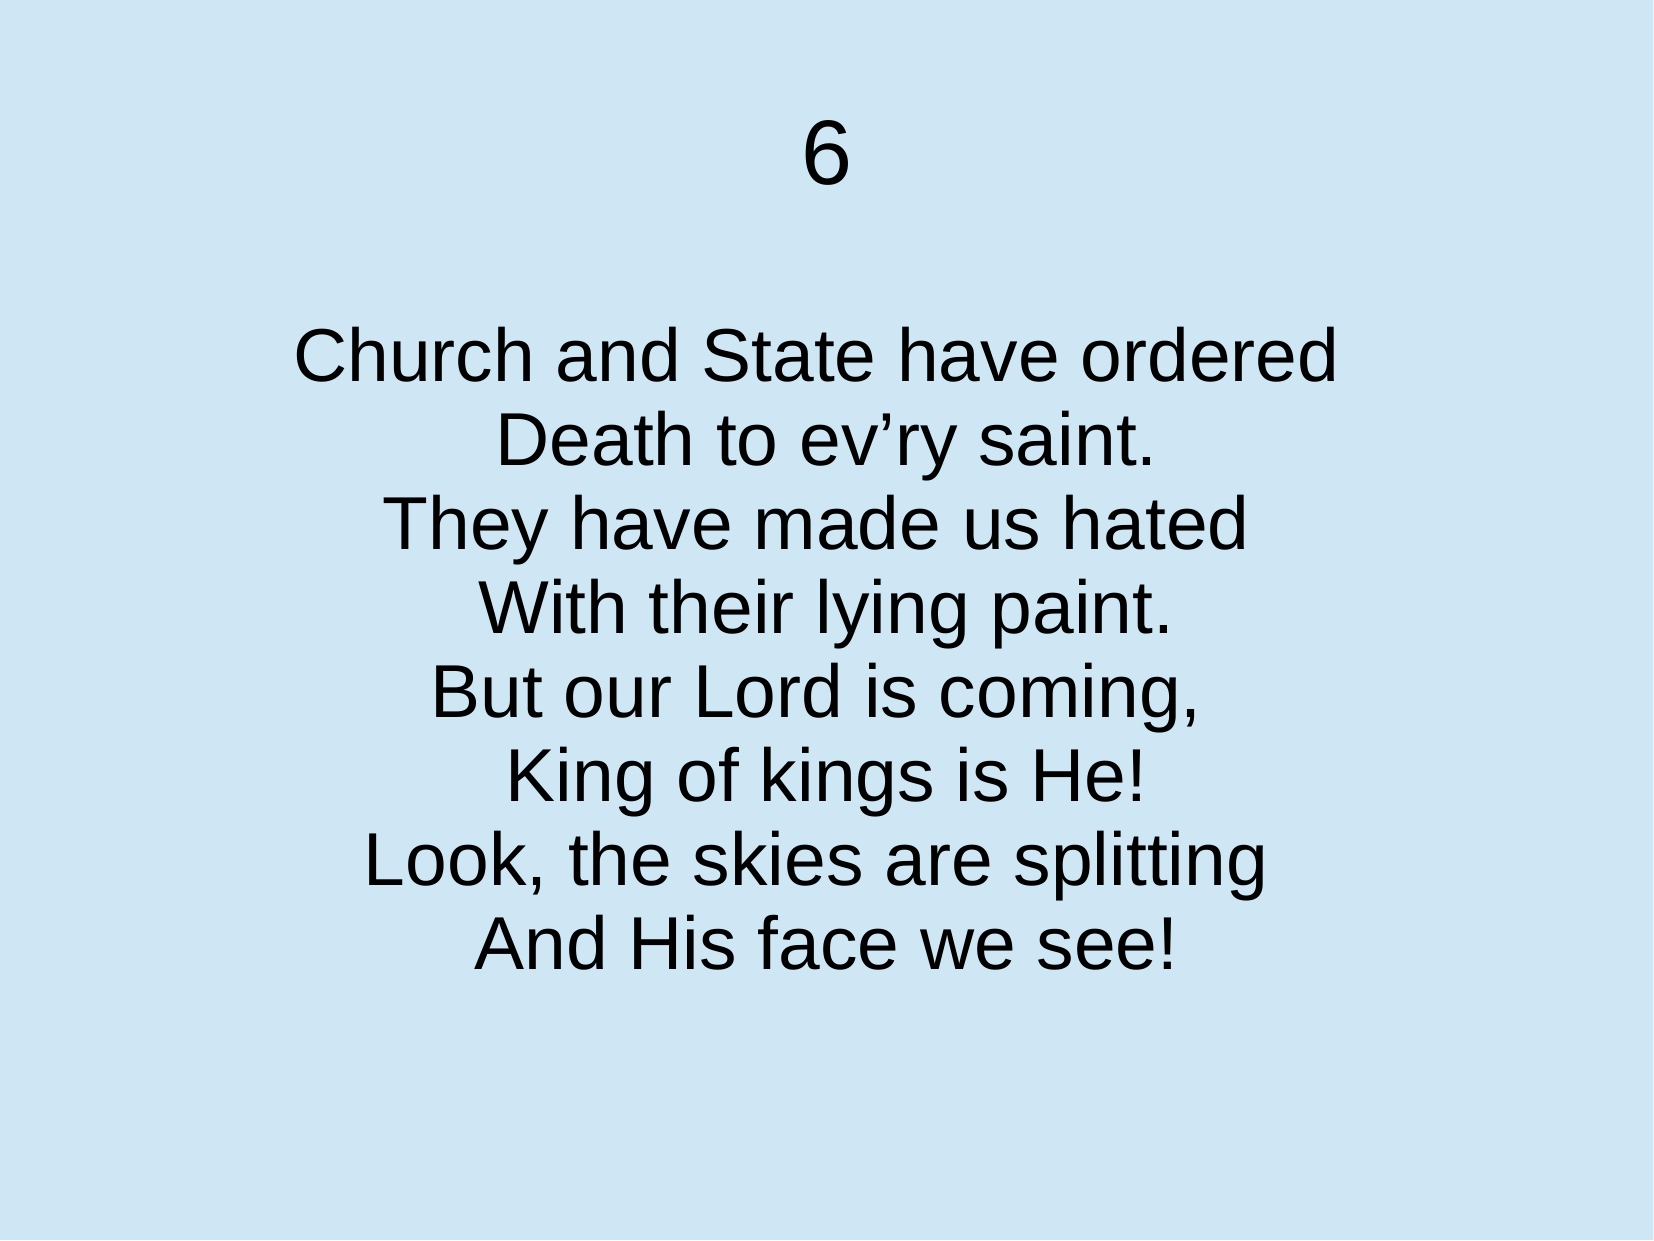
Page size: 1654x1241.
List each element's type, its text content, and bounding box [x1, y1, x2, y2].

title 6 [82, 49, 1571, 257]
subtitle Church and State have ordered Death to ev’ry saint. They have made us hated With their lying paint. But our Lord is coming, King of kings is He! Look, the skies are splitting And His face we see! [82, 290, 1571, 1010]
